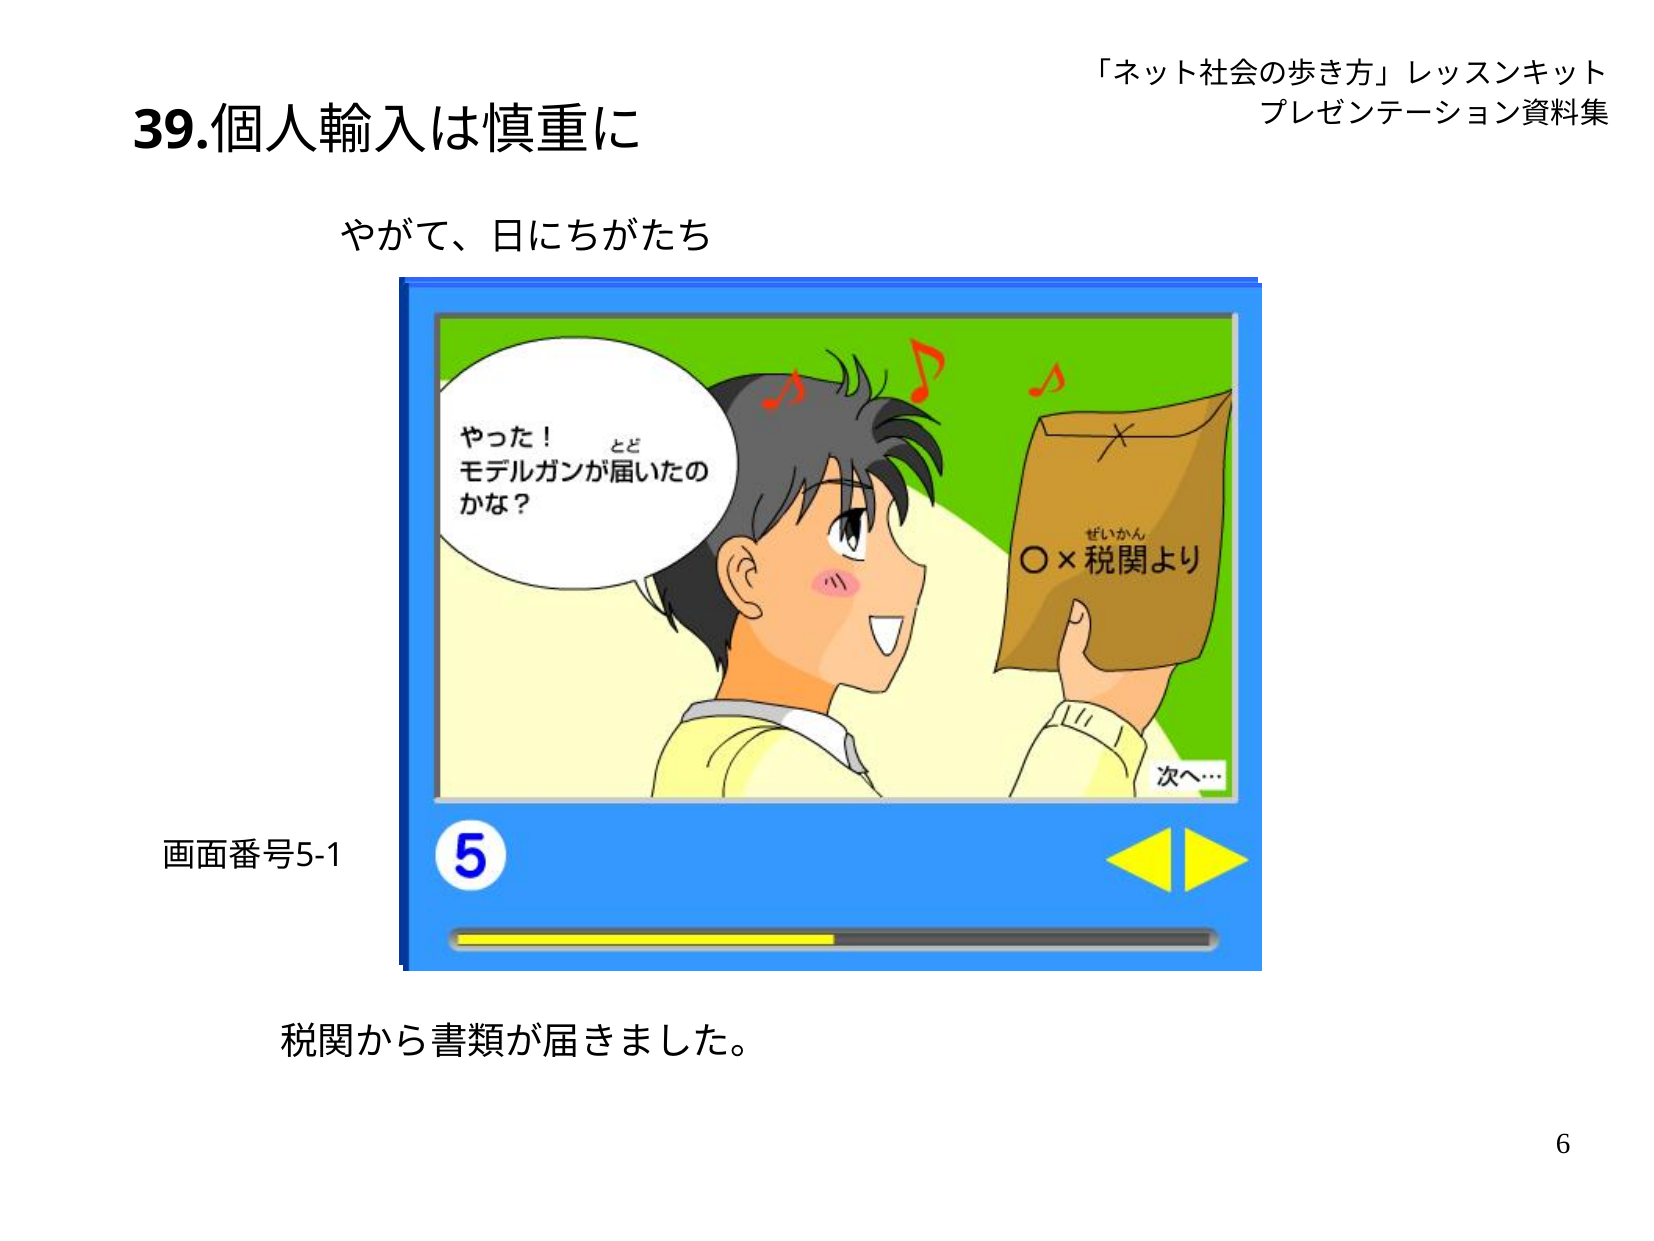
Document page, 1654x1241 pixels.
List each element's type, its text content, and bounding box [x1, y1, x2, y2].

picture [399, 277, 1262, 971]
text_box 税関から書類が届きました。 [265, 1003, 1447, 1074]
text_box やがて、日にちがたち [324, 206, 916, 267]
text_box 「ネット社会の歩き方」レッスンキット プレゼンテーション資料集 [1062, 44, 1625, 139]
text_box 画面番号5-1 [147, 826, 384, 882]
text_box 39.個人輸入は慎重に [118, 88, 1241, 169]
